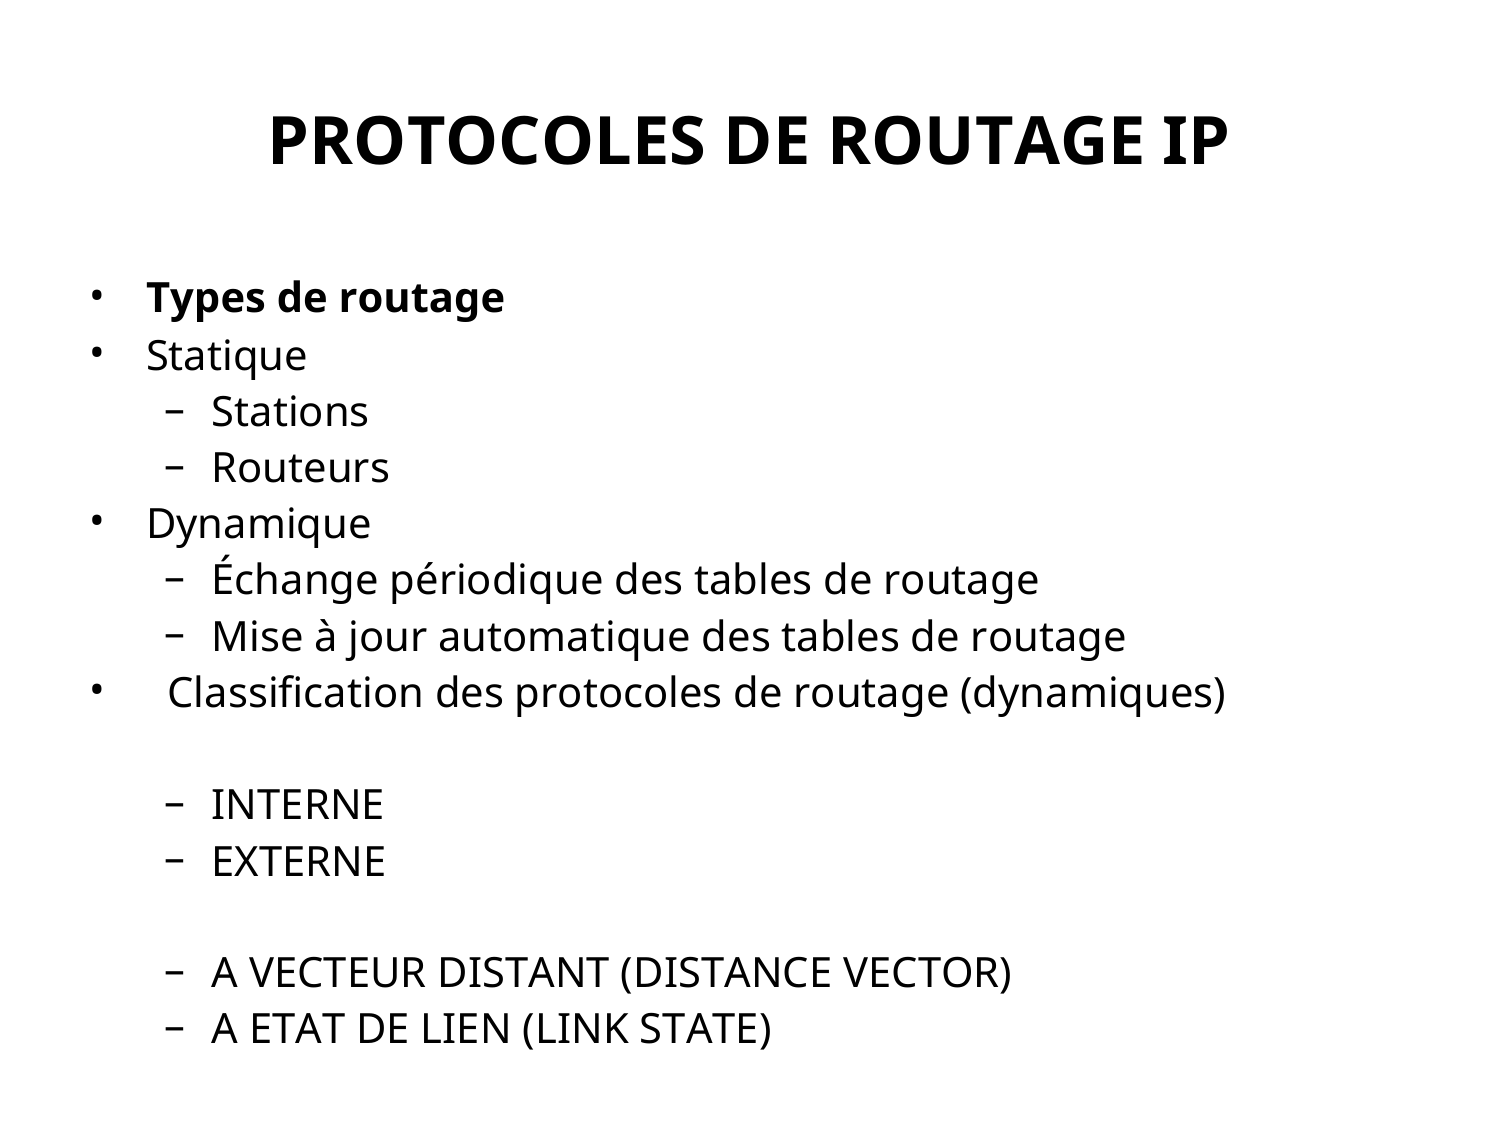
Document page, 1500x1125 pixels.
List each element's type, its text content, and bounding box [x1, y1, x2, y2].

title PROTOCOLES DE ROUTAGE IP [75, 45, 1426, 233]
list Types de routage Statique Stations Routeurs Dynamique Échange périodique des tables de routage Mise à jour automatique des tables de routage Classification des protocoles de routage (dynamiques) INTERNE EXTERNE A VECTEUR DISTANT (DISTANCE VECTOR) A ETAT DE LIEN (LINK STATE) [75, 262, 1426, 1006]
